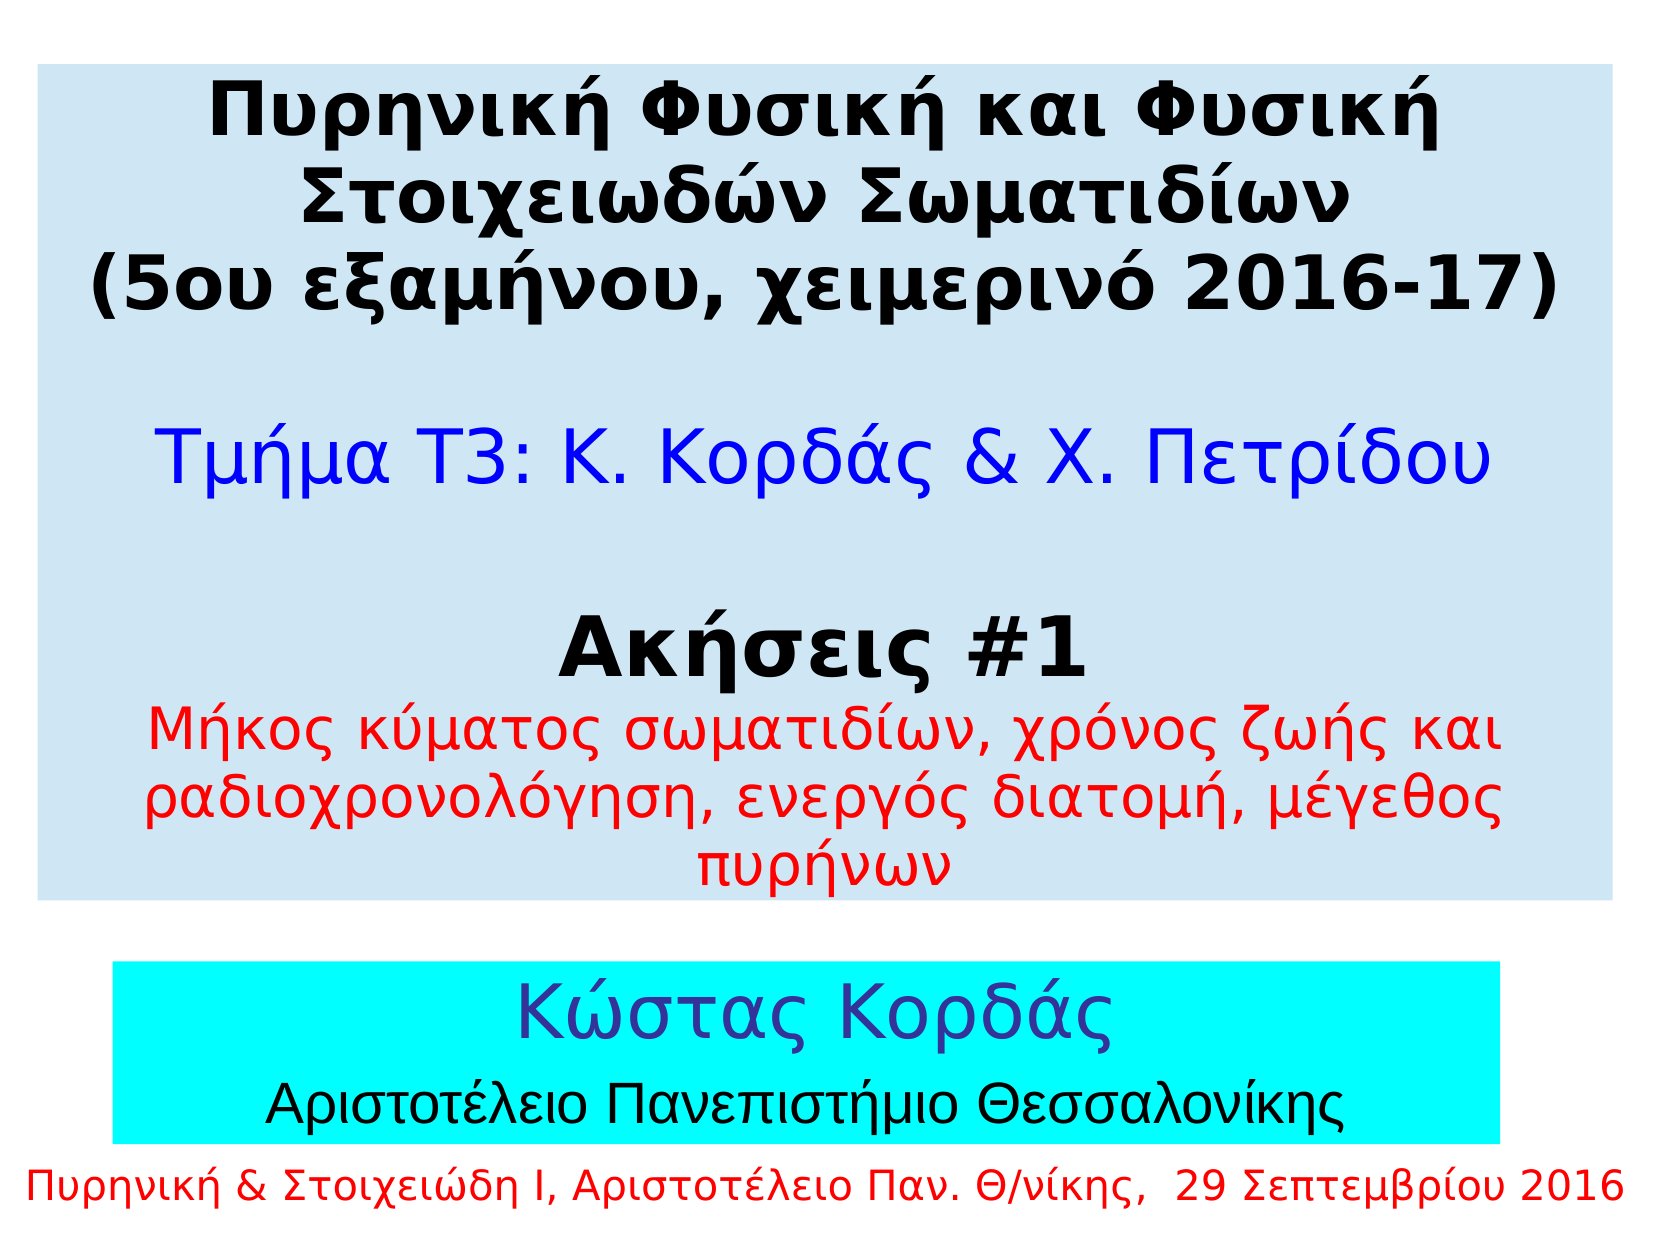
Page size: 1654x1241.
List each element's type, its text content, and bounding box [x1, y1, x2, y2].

text_box Κώστας Κορδάς Αριστοτέλειο Πανεπιστήμιο Θεσσαλονίκης [112, 961, 1501, 1145]
title Πυρηνική Φυσική και Φυσική Στοιχειωδών Σωματιδίων (5ου εξαμήνου, χειμερινό 2016-17) Τμήμα T3: Κ. Κορδάς & X. Πετρίδου Ακήσεις #1 Μήκος κύματος σωματιδίων, χρόνος ζωής και ραδιοχρονολόγηση, ενεργός διατομή, μέγεθος πυρήνων [37, 64, 1613, 901]
text_box Πυρηνική & Στοιχειώδη Ι, Αριστοτέλειο Παν. Θ/νίκης, 29 Σεπτεμβρίου 2016 [10, 1154, 1642, 1219]
